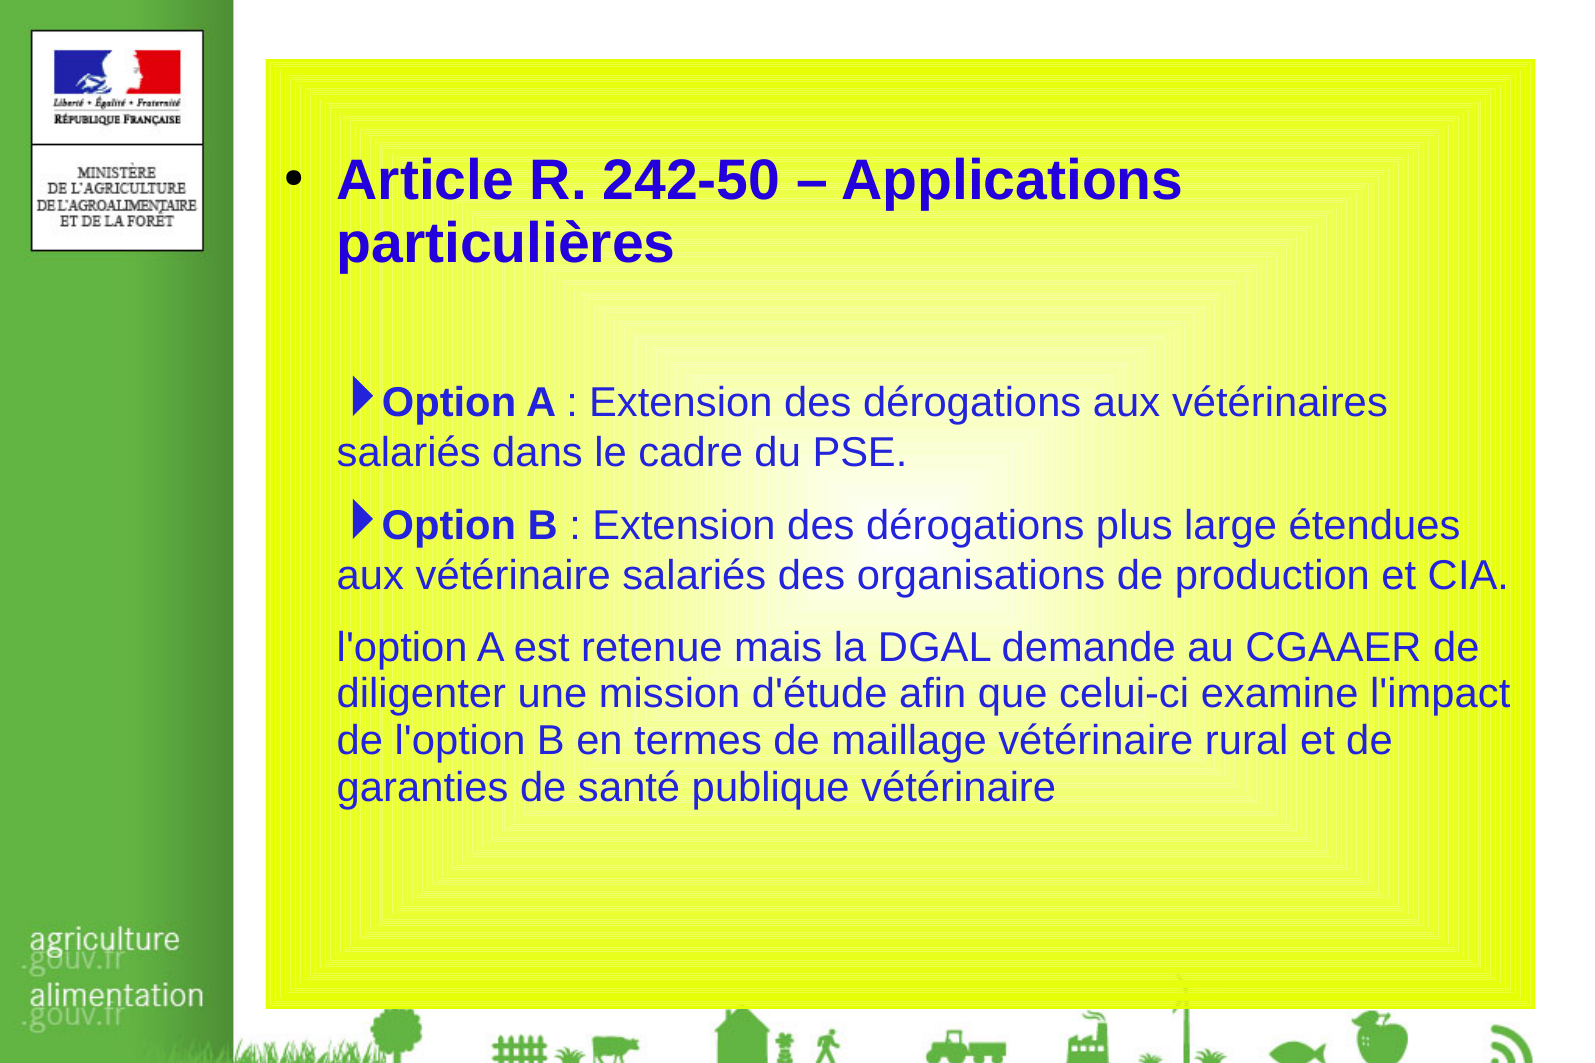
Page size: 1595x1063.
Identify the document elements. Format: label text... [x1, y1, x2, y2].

picture [0, 0, 1595, 1063]
list Article R. 242-50 – Applications particulières Option A : Extension des dérogations aux vétérinaires salariés dans le cadre du PSE. Option B : Extension des dérogations plus large étendues aux vétérinaire salariés des organisations de production et CIA. l'option A est retenue mais la DGAL demande au CGAAER de diligenter une mission d'étude afin que celui-ci examine l'impact de l'option B en termes de maillage vétérinaire rural et de garanties de santé publique vétérinaire [265, 59, 1536, 1009]
